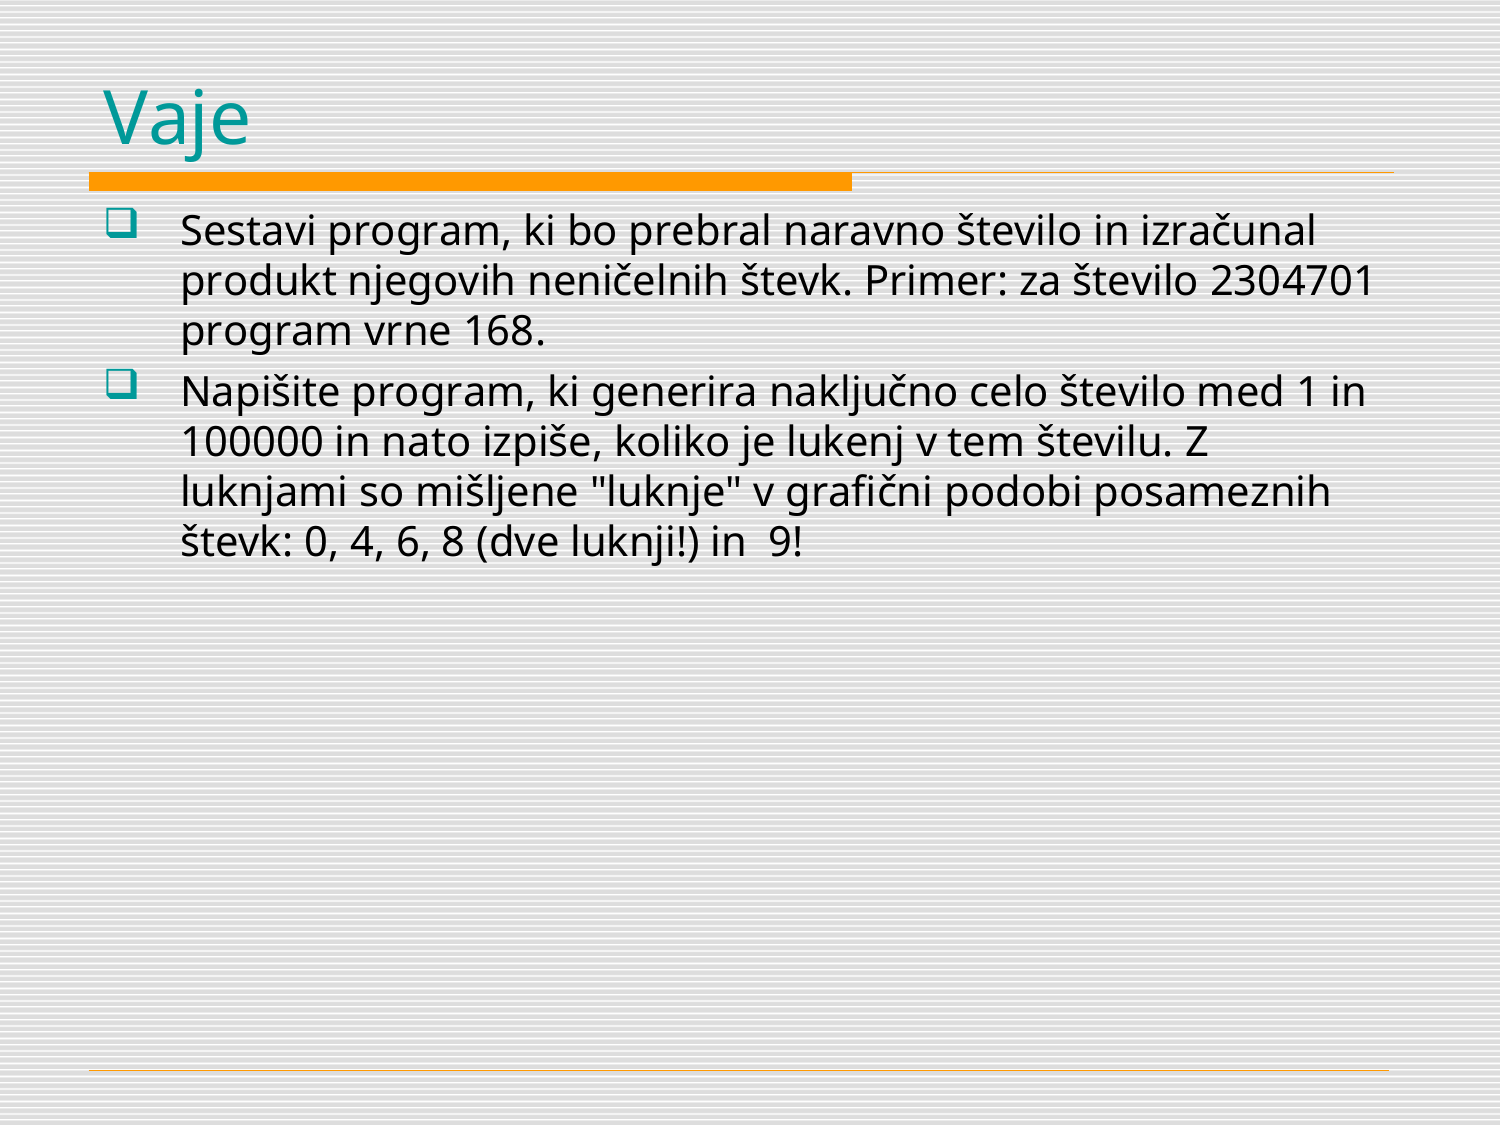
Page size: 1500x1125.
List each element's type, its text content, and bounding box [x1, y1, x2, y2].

picture [0, 0, 1500, 1125]
list Sestavi program, ki bo prebral naravno število in izračunal produkt njegovih neničelnih števk. Primer: za število 2304701 program vrne 168. Napišite program, ki generira naključno celo število med 1 in 100000 in nato izpiše, koliko je lukenj v tem številu. Z luknjami so mišljene "luknje" v grafični podobi posameznih števk: 0, 4, 6, 8 (dve luknji!) in 9! [88, 196, 1401, 1059]
title Vaje [88, 54, 1401, 167]
